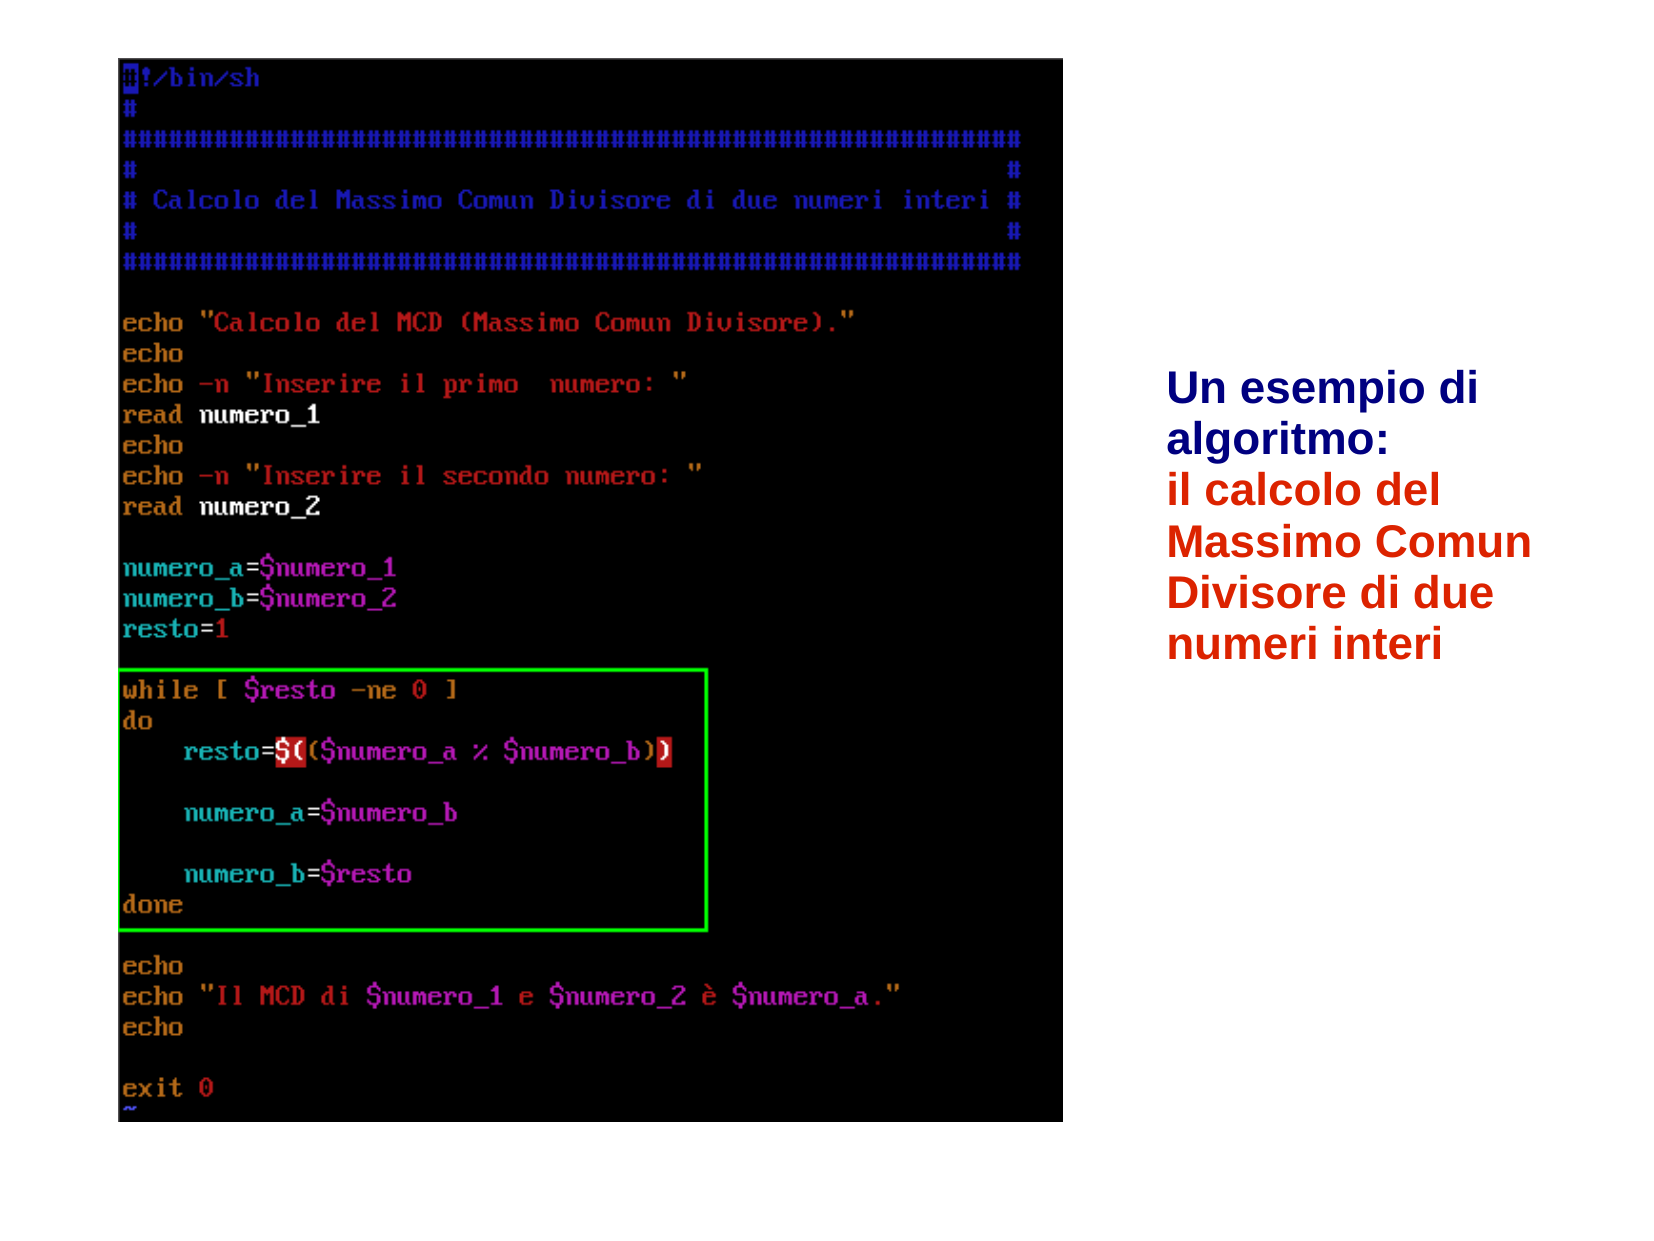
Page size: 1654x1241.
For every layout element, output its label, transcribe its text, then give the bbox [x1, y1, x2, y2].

text_box Un esempio di algoritmo: il calcolo del Massimo Comun Divisore di due numeri interi [1151, 354, 1654, 677]
picture [118, 58, 1063, 1123]
